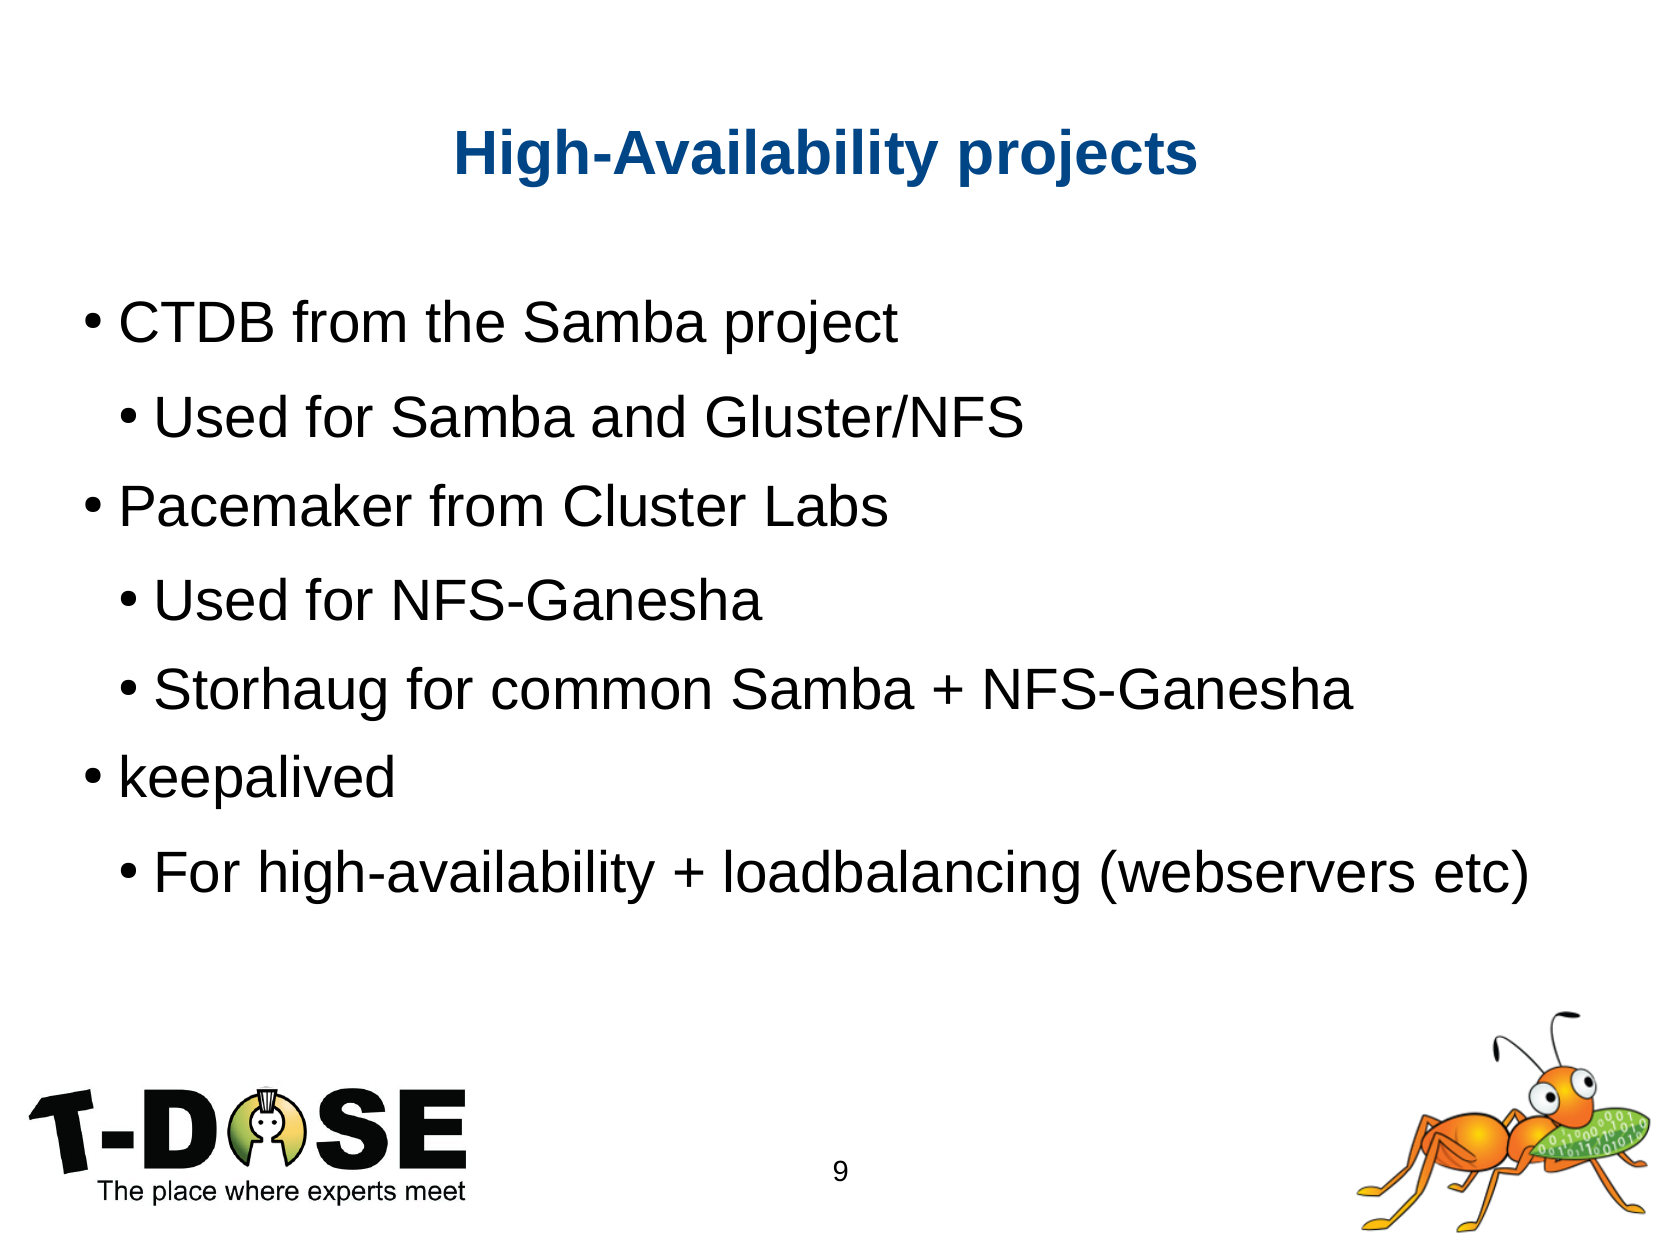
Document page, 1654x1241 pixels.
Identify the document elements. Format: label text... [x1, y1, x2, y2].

title High-Availability projects [82, 49, 1571, 257]
list CTDB from the Samba project Used for Samba and Gluster/NFS Pacemaker from Cluster Labs Used for NFS-Ganesha Storhaug for common Samba + NFS-Ganesha keepalived For high-availability + loadbalancing (webservers etc) [82, 290, 1571, 1010]
picture [23, 1066, 481, 1214]
picture [1353, 1009, 1654, 1235]
